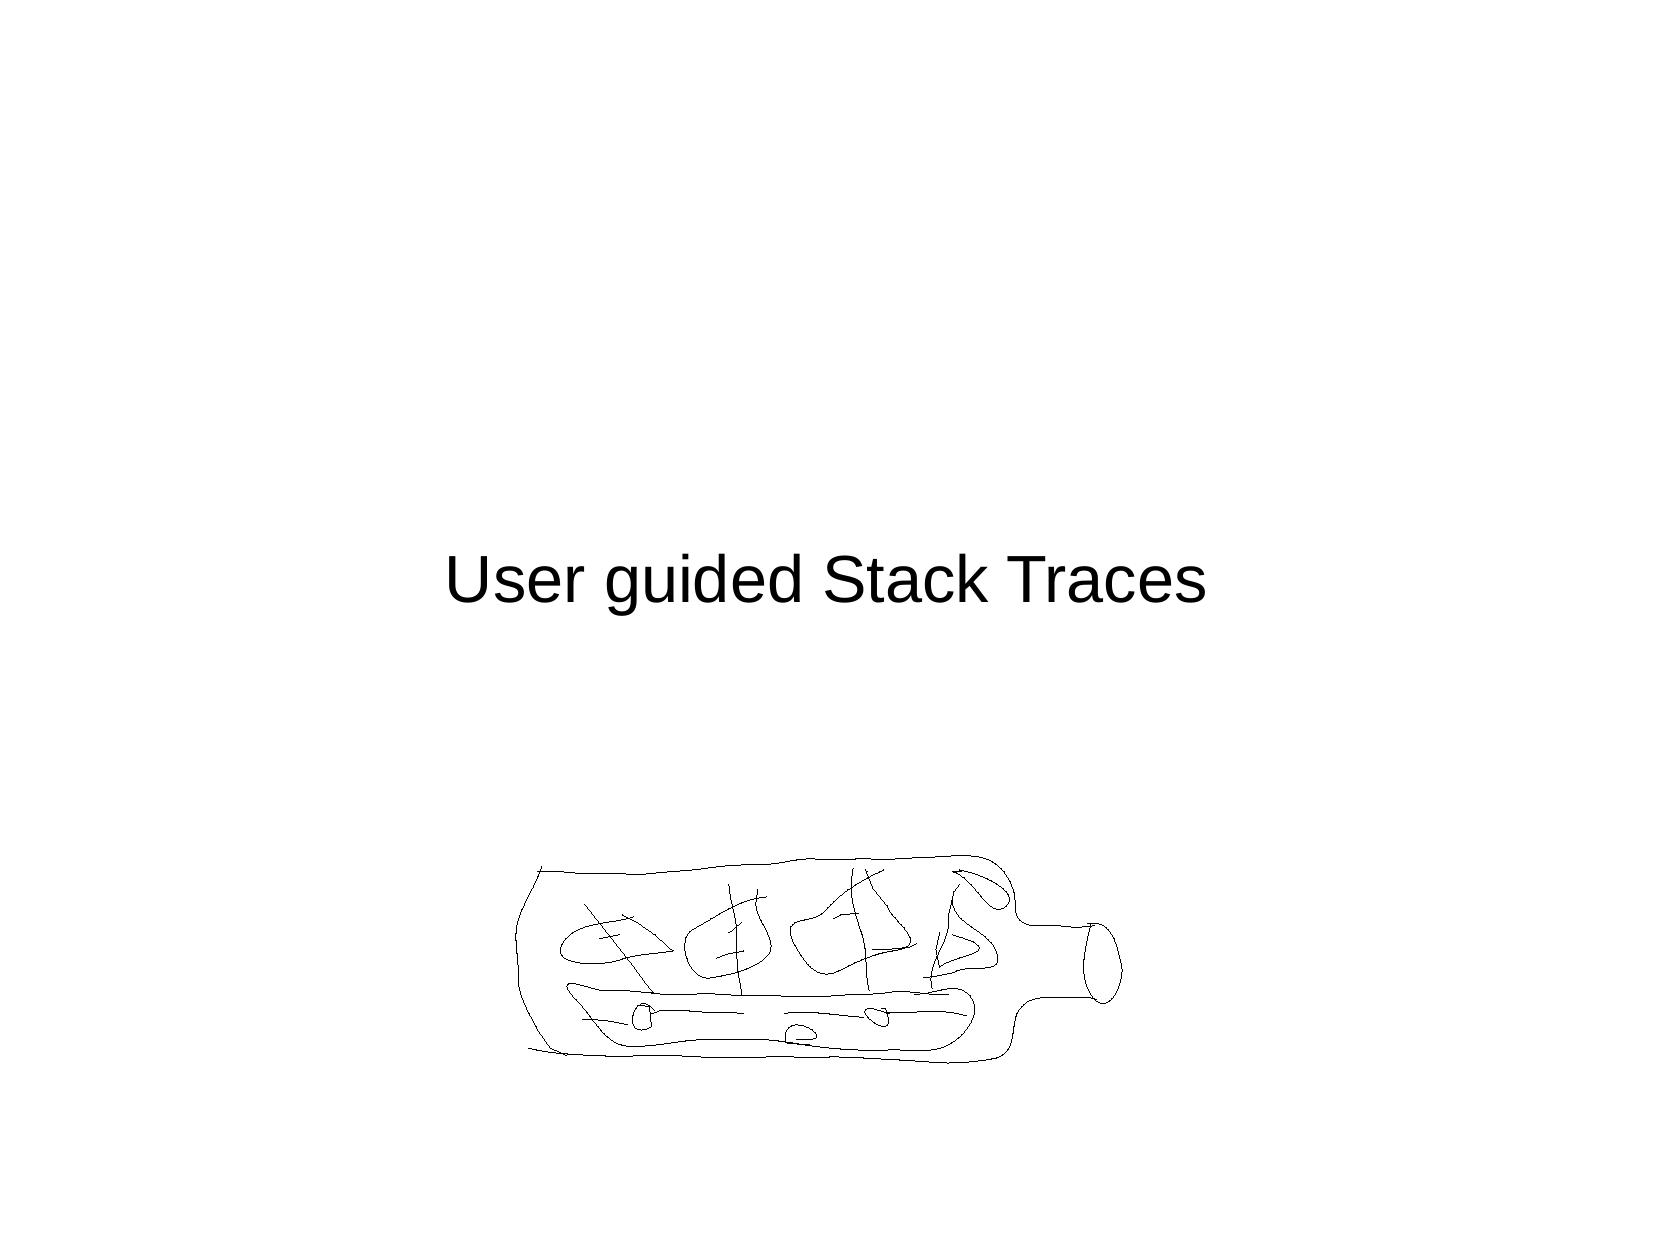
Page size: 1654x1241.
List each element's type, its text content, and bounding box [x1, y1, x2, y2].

subtitle User guided Stack Traces [82, 49, 1571, 1109]
